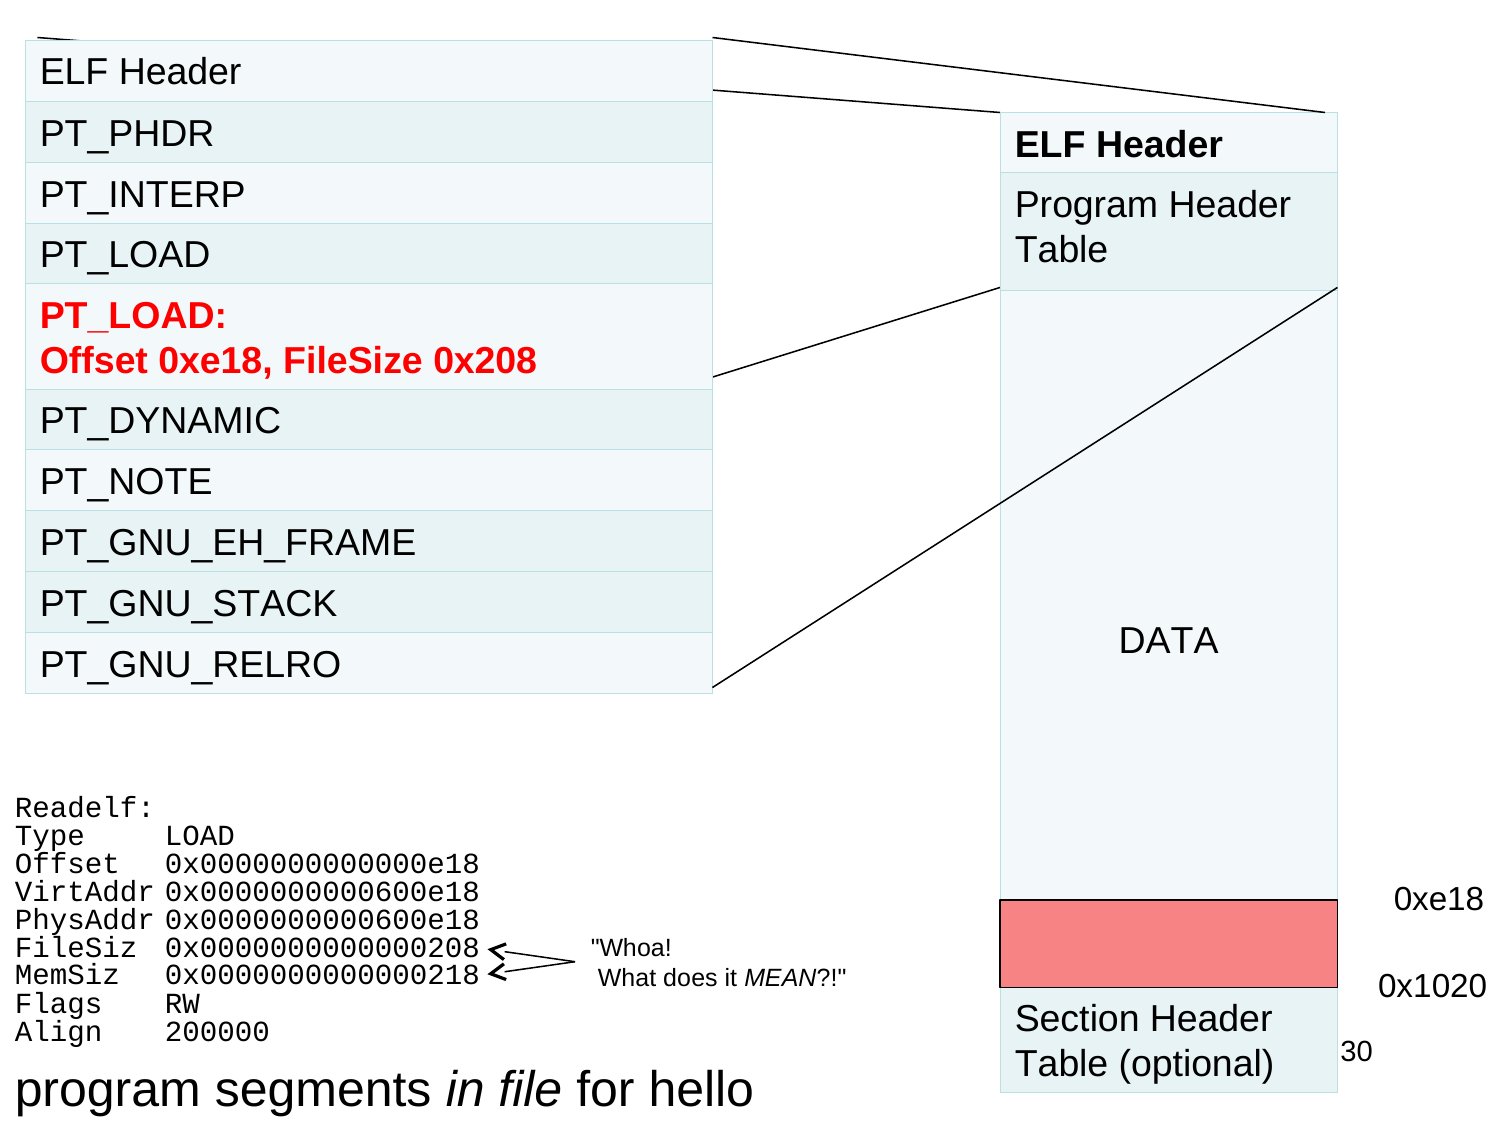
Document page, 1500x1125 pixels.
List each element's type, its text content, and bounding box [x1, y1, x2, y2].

text_box <number> [1074, 1025, 1388, 1101]
table_cell PT_INTERP [26, 163, 712, 223]
table_header ELF Header [1001, 113, 1337, 172]
table_cell PT_NOTE [26, 450, 712, 510]
table_cell PT_PHDR [26, 102, 712, 162]
text_box 0xe18 [1378, 869, 1500, 925]
table_cell DATA [1001, 291, 1337, 900]
text_box [999, 900, 1338, 988]
table_cell PT_GNU_STACK [26, 572, 712, 632]
text_box 0x1020 [1363, 956, 1500, 1013]
table_header ELF Header [26, 41, 712, 101]
table_cell PT_LOAD [26, 224, 712, 283]
table_cell PT_GNU_RELRO [26, 633, 712, 693]
table_cell PT_LOAD: Offset 0xe18, FileSize 0x208 [26, 284, 712, 389]
table_cell Program Header Table [1001, 173, 1337, 290]
text_box "Whoa! What does it MEAN?!" [576, 924, 862, 1000]
table_cell PT_DYNAMIC [26, 390, 712, 449]
table_cell Section Header Table (optional) [1001, 988, 1337, 1092]
text_box Readelf: Type LOAD Offset 0x0000000000000e18 VirtAddr 0x0000000000600e18 PhysAddr 0x0000000000600e18 FileSiz 0x0000000000000208 MemSiz 0x0000000000000218 Flags RW Align 200000 [0, 787, 526, 1055]
text_box program segments in file for hello [0, 1049, 888, 1125]
table_cell PT_GNU_EH_FRAME [26, 511, 712, 571]
table_cell DATA [1001, 291, 1328, 501]
